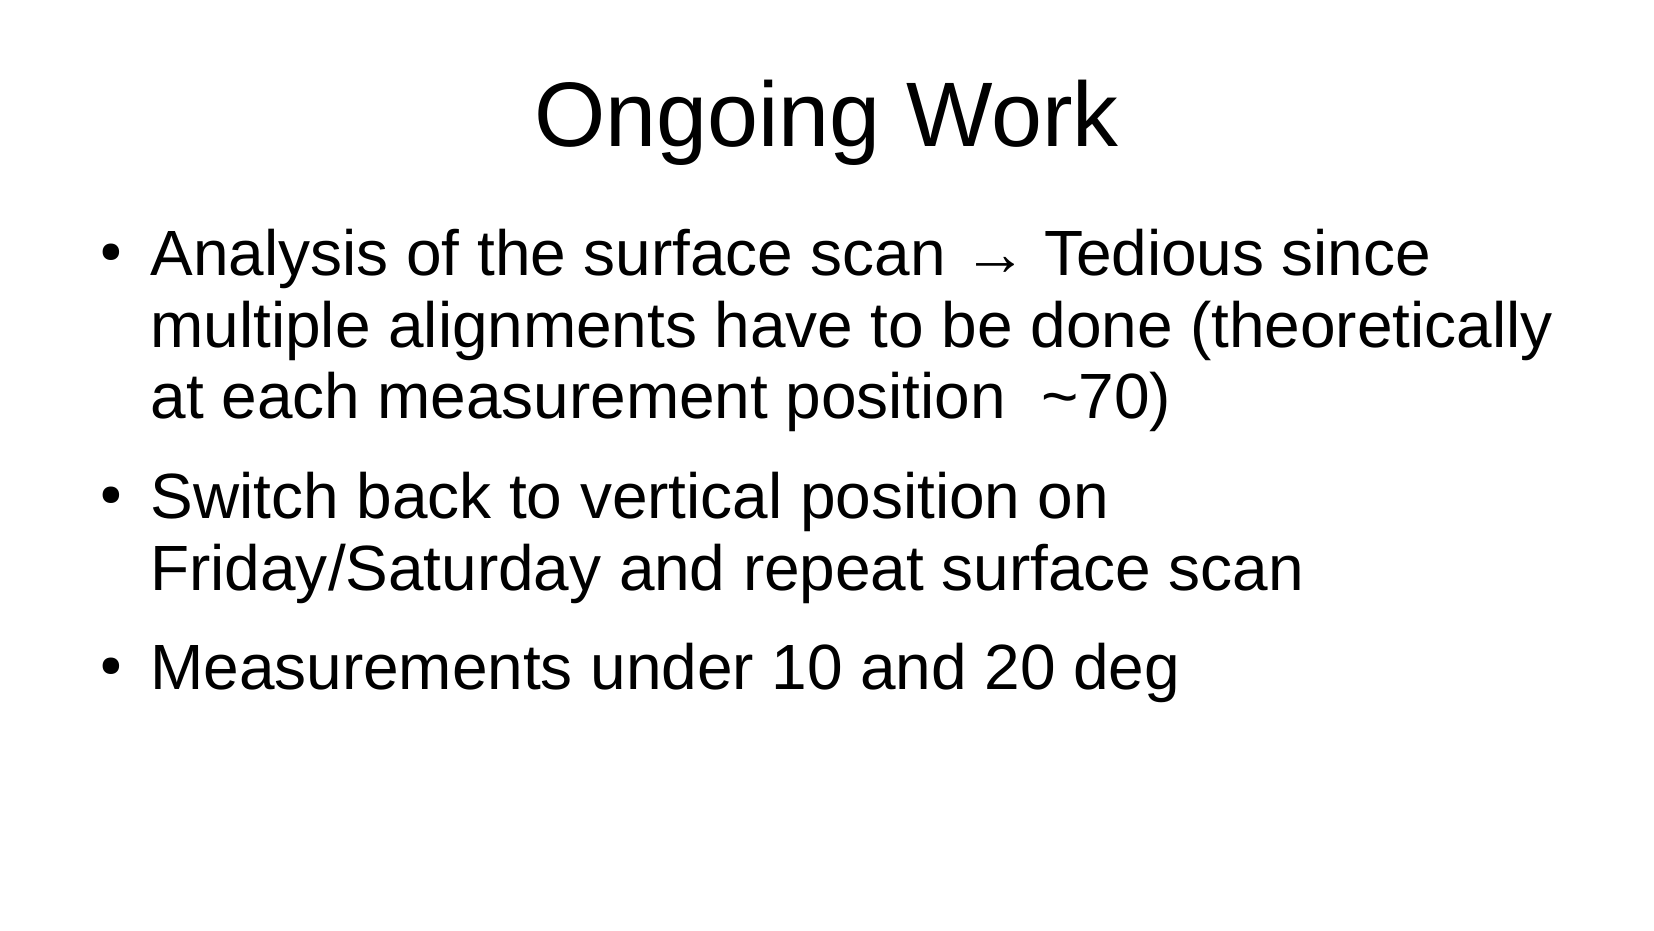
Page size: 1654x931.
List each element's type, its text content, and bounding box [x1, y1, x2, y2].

list Analysis of the surface scan → Tedious since multiple alignments have to be done (theoretically at each measurement position ~70) Switch back to vertical position on Friday/Saturday and repeat surface scan Measurements under 10 and 20 deg [82, 217, 1571, 758]
title Ongoing Work [82, 37, 1571, 193]
